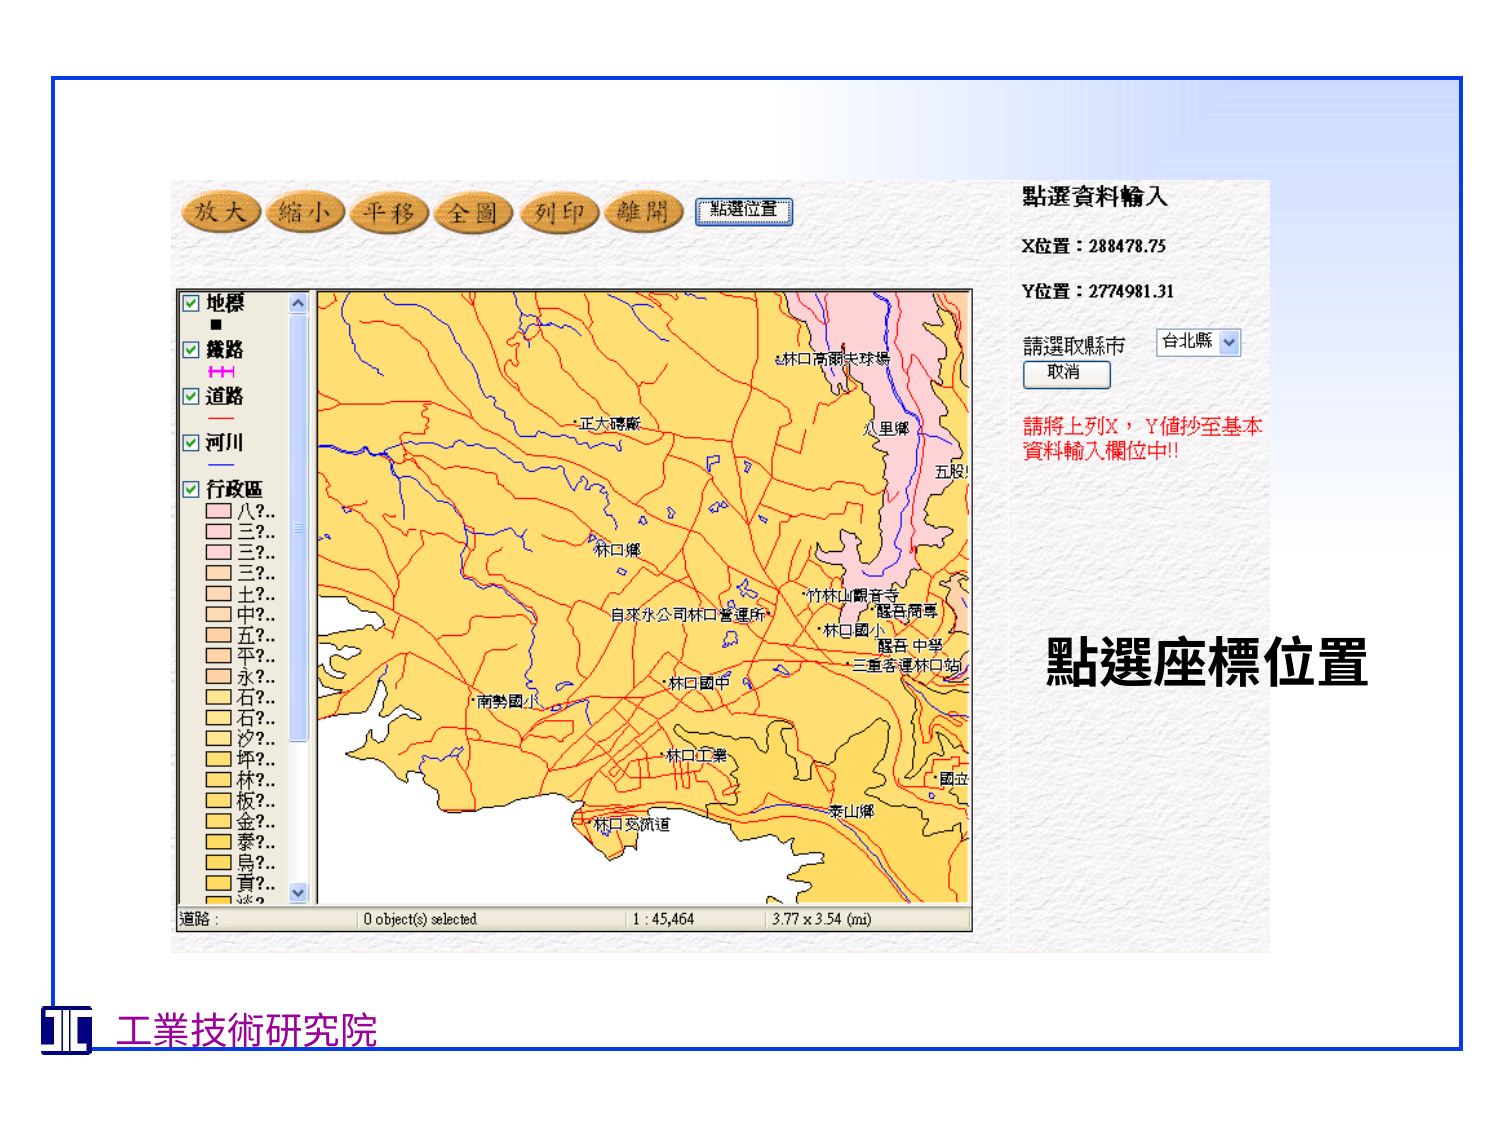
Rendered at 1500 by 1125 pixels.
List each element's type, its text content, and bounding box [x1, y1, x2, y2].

text_box 點選座標位置 [1030, 620, 1386, 702]
picture [171, 180, 1270, 953]
